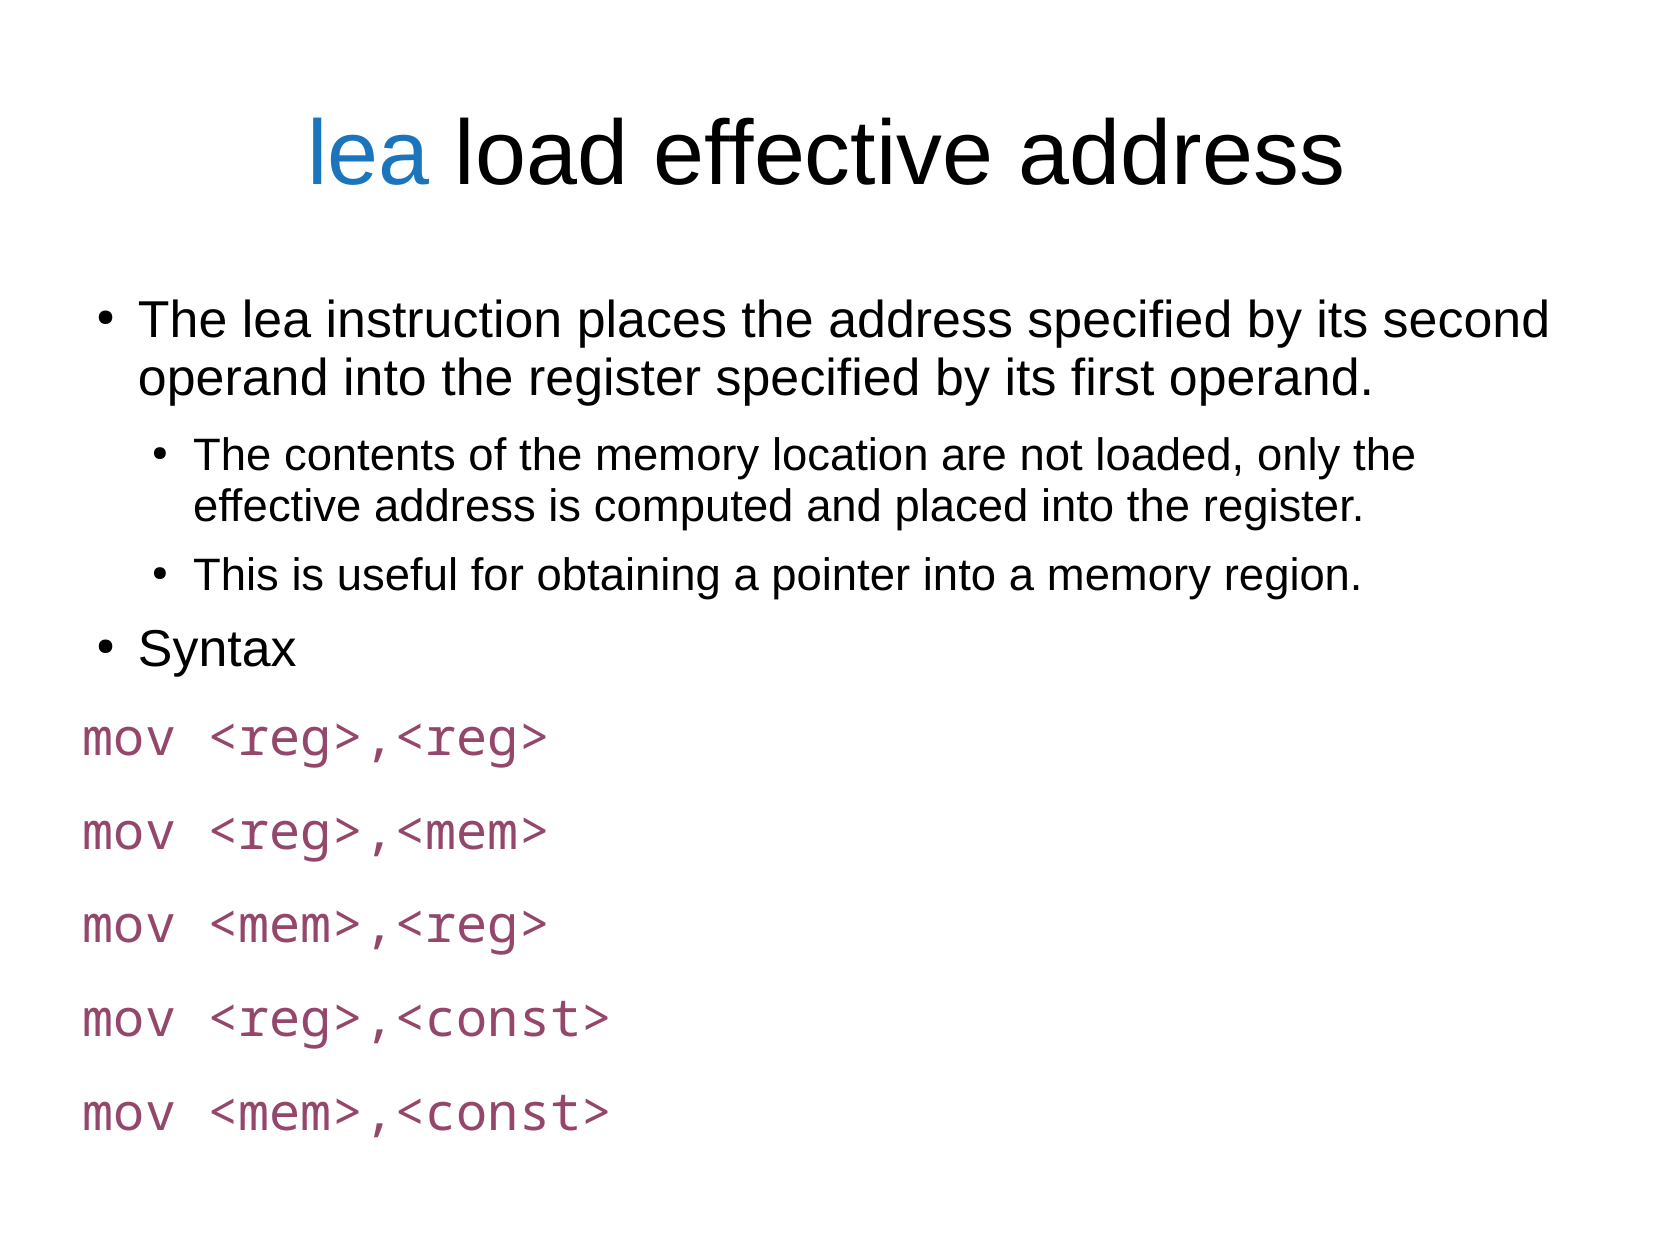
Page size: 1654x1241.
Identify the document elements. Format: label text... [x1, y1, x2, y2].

title lea load effective address [82, 49, 1571, 257]
list The lea instruction places the address specified by its second operand into the register specified by its first operand. The contents of the memory location are not loaded, only the effective address is computed and placed into the register. This is useful for obtaining a pointer into a memory region. Syntax mov <reg>,<reg> mov <reg>,<mem> mov <mem>,<reg> mov <reg>,<const> mov <mem>,<const> [82, 290, 1571, 1163]
